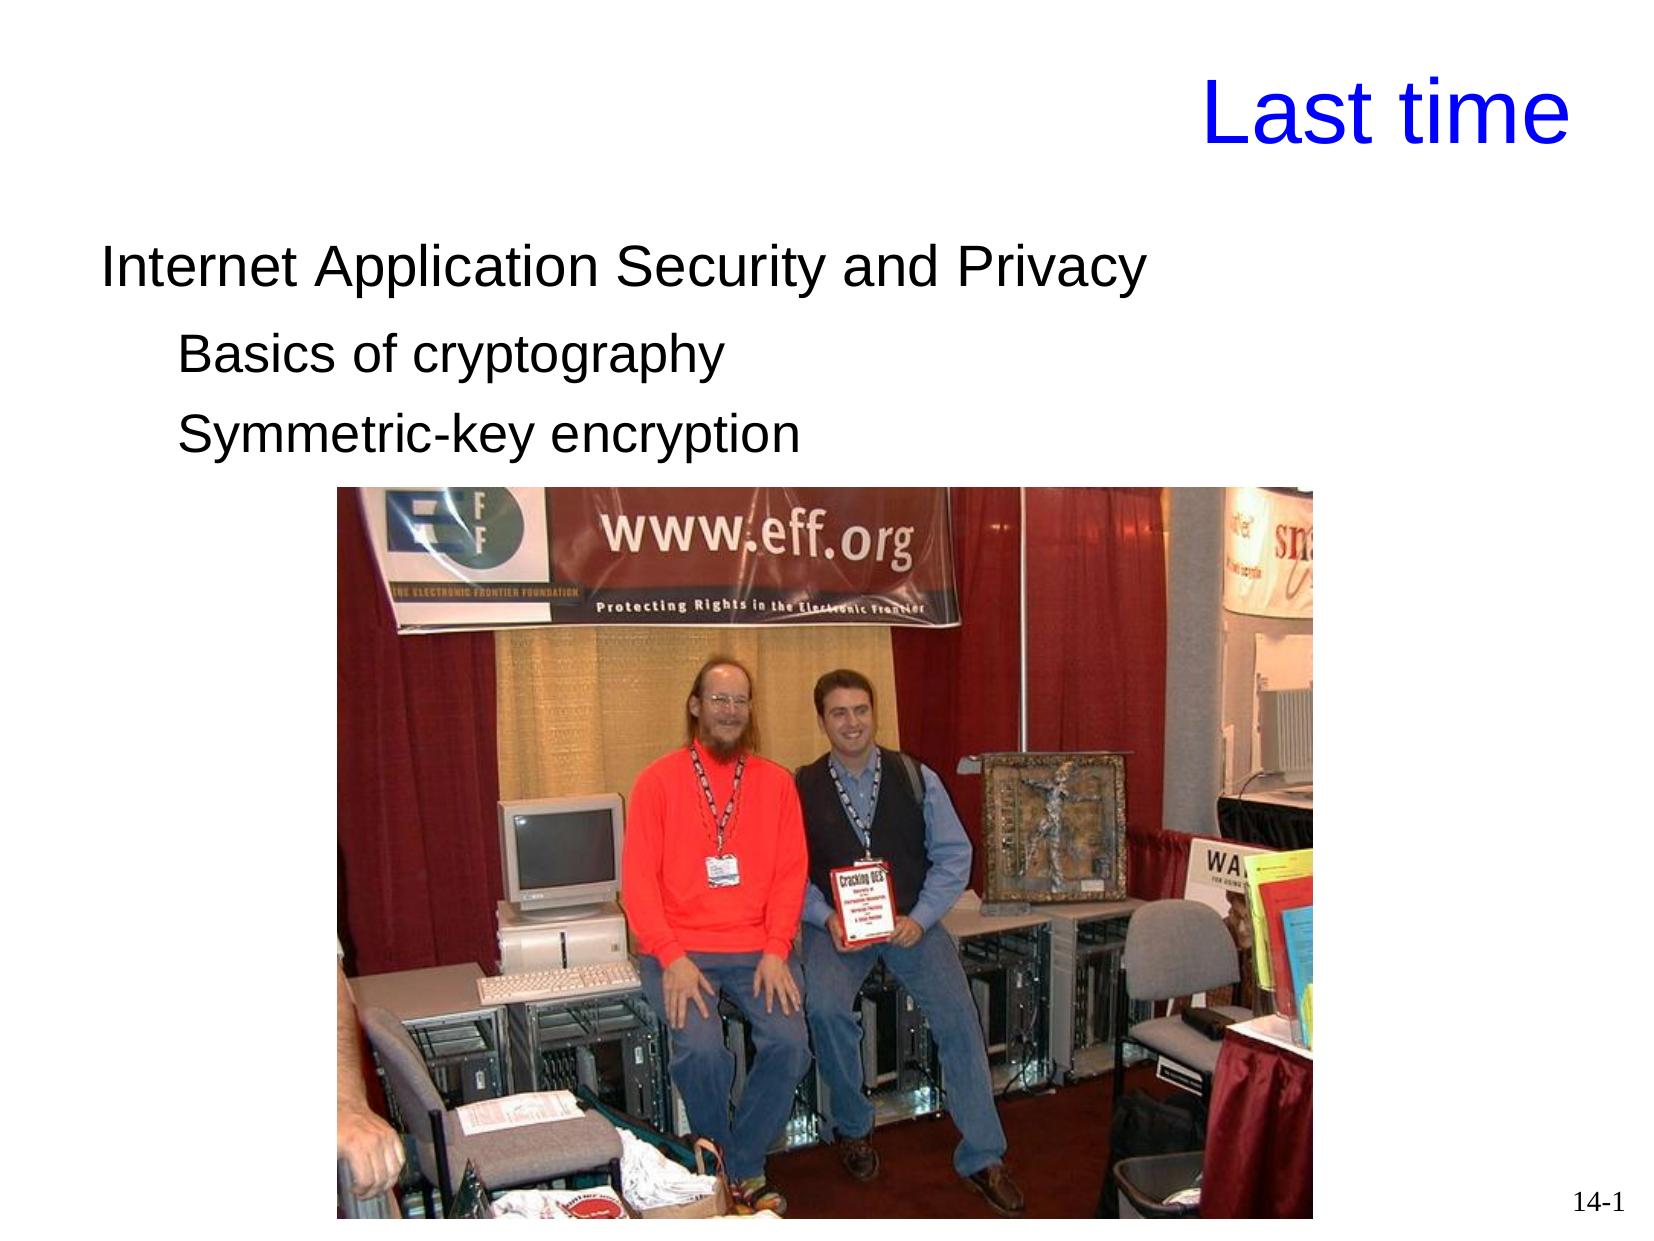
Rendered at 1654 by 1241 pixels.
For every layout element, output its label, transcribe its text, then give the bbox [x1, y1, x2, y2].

picture [337, 487, 1313, 1219]
list Internet Application Security and Privacy Basics of cryptography Symmetric-key encryption [82, 237, 1571, 1161]
title Last time [84, 18, 1573, 211]
